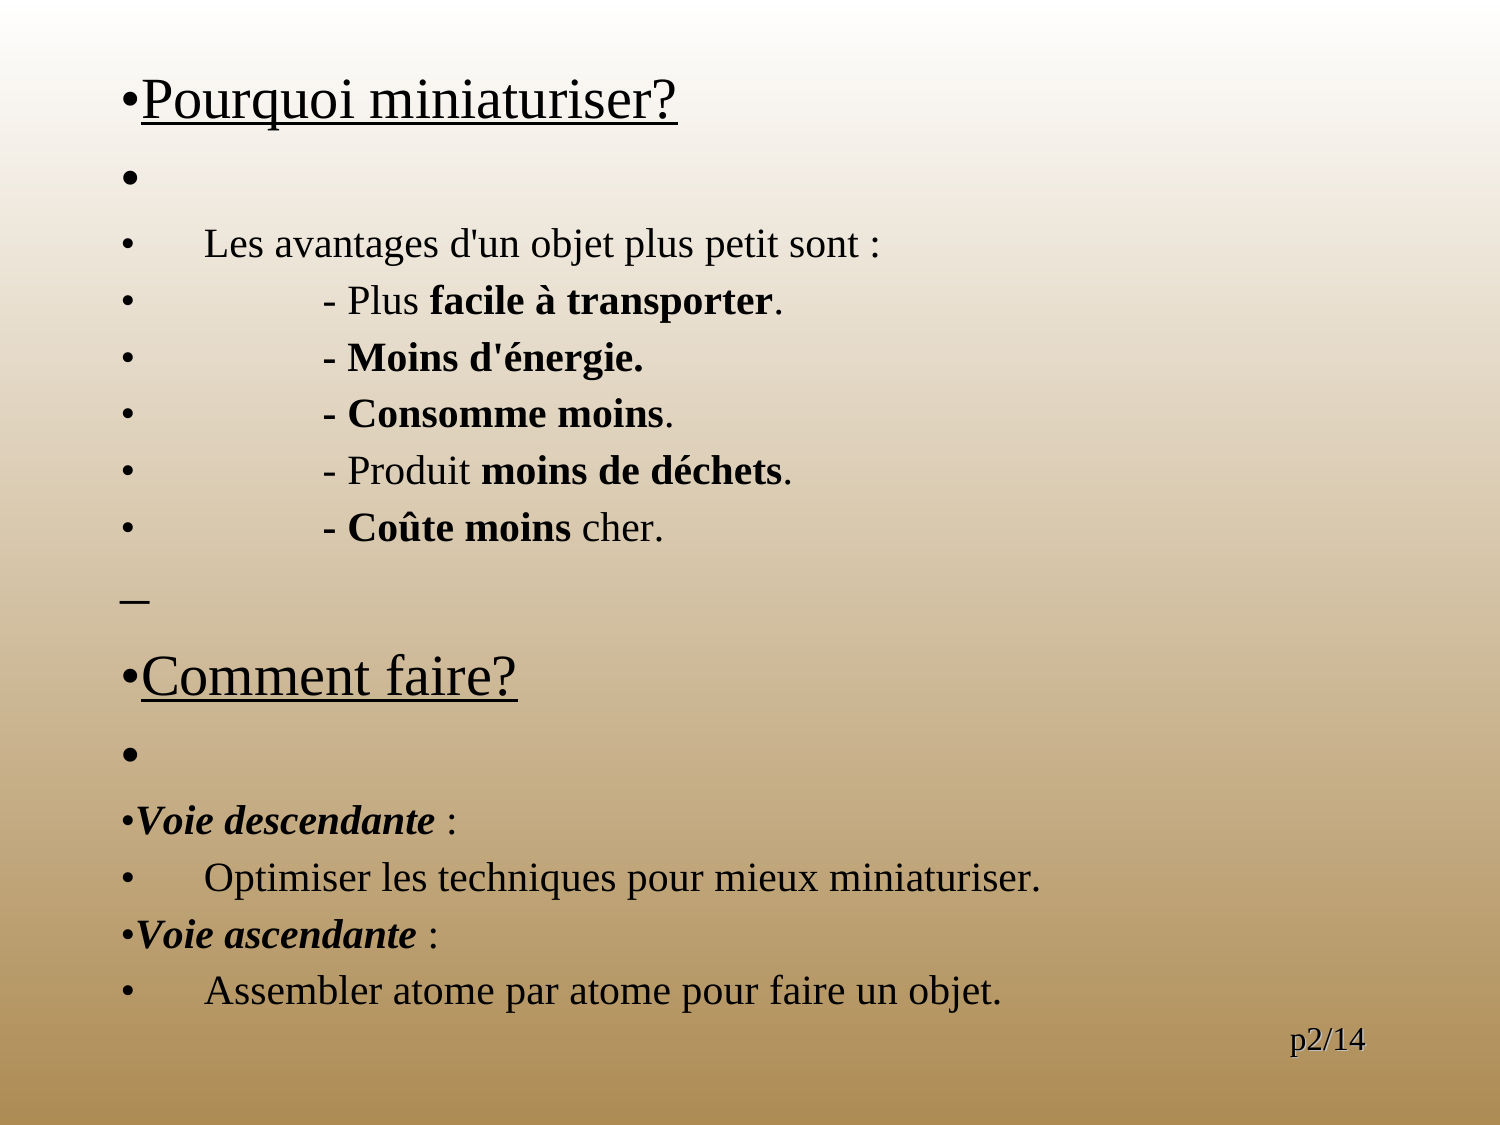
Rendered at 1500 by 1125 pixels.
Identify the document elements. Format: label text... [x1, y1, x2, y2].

text_box Pourquoi miniaturiser? Les avantages d'un objet plus petit sont : - Plus facile à transporter. - Moins d'énergie. - Consomme moins. - Produit moins de déchets. - Coûte moins cher. Comment faire? Voie descendante : Optimiser les techniques pour mieux miniaturiser. Voie ascendante : Assembler atome par atome pour faire un objet. [49, 66, 1043, 1014]
text_box p2/14 [1274, 1012, 1381, 1066]
